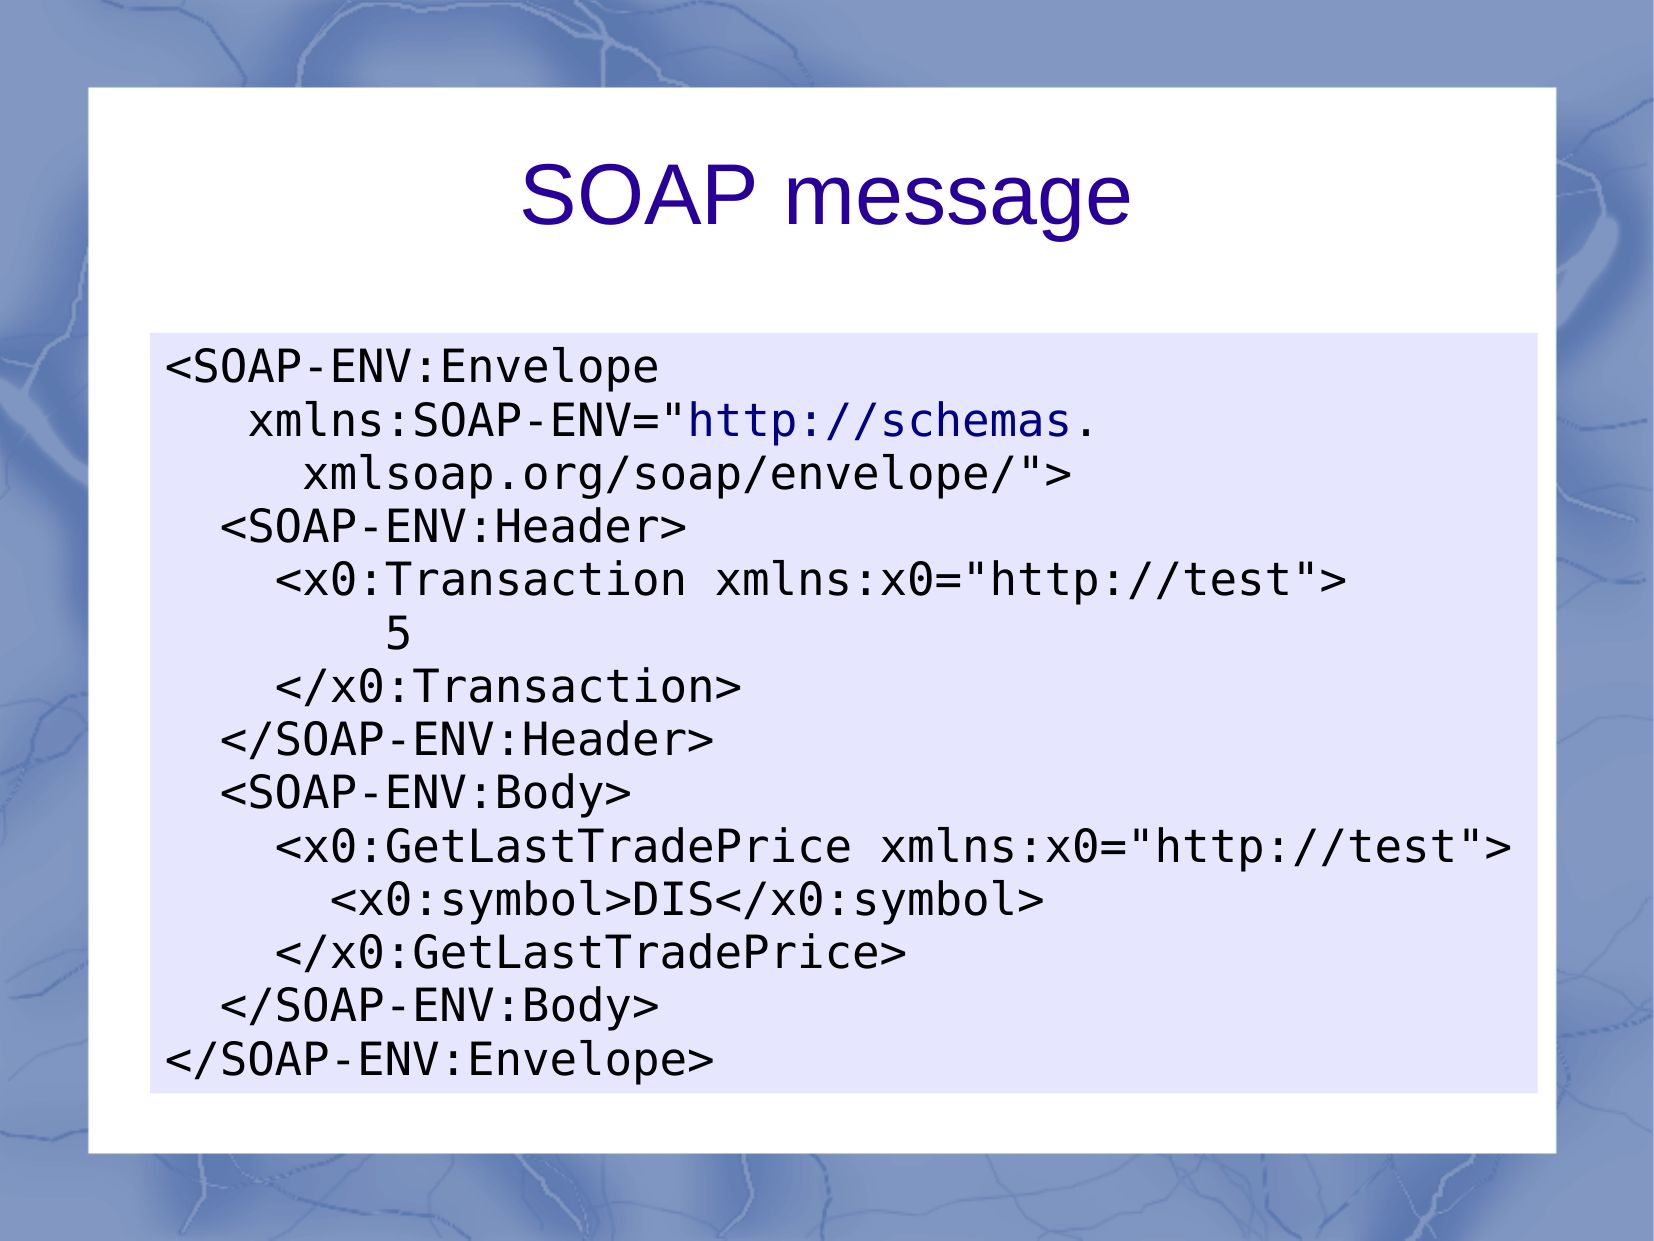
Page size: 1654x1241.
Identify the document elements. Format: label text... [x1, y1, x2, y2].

text_box <SOAP-ENV:Envelope xmlns:SOAP-ENV="http://schemas. xmlsoap.org/soap/envelope/"> <SOAP-ENV:Header> <x0:Transaction xmlns:x0="http://test"> 5 </x0:Transaction> </SOAP-ENV:Header> <SOAP-ENV:Body> <x0:GetLastTradePrice xmlns:x0="http://test"> <x0:symbol>DIS</x0:symbol> </x0:GetLastTradePrice> </SOAP-ENV:Body> </SOAP-ENV:Envelope> [150, 332, 1538, 1094]
title SOAP message [118, 90, 1536, 298]
picture [0, 0, 1654, 1241]
